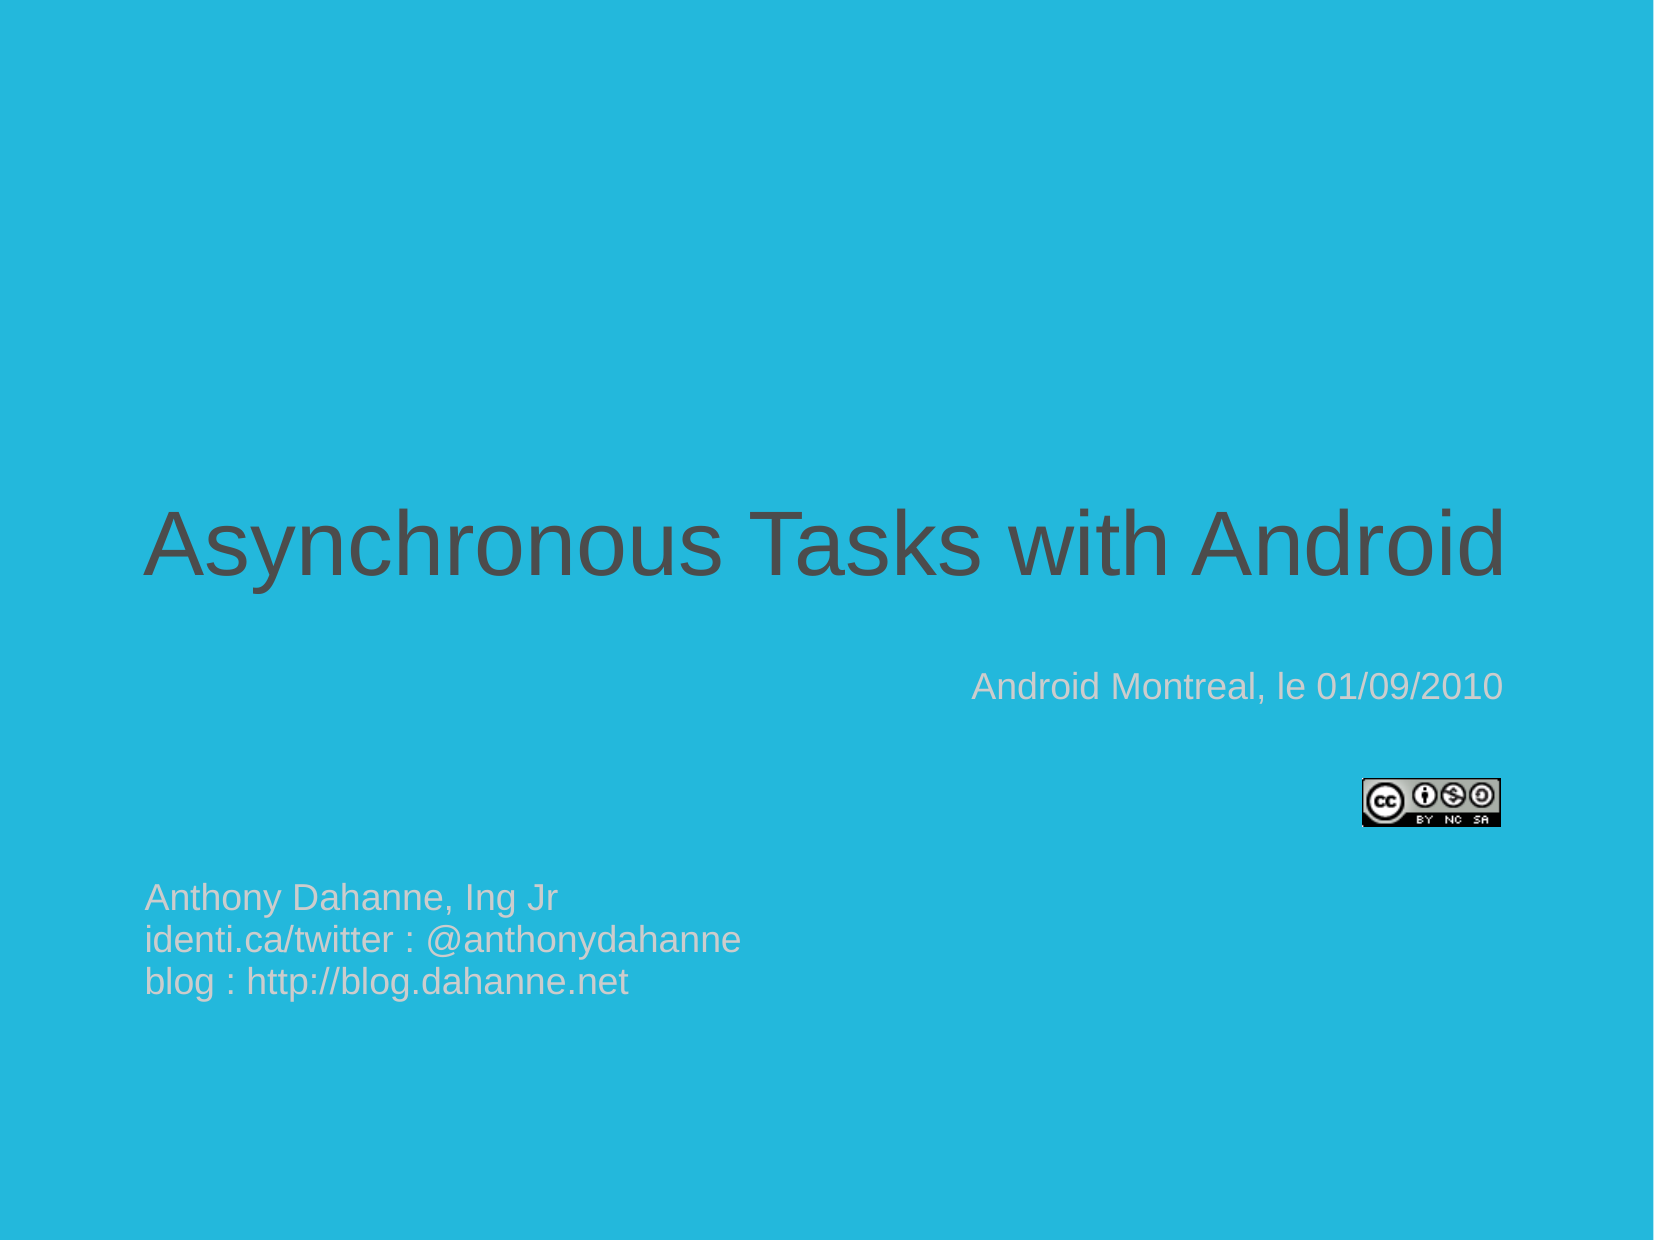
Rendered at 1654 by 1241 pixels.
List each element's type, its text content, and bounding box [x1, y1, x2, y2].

subtitle Asynchronous Tasks with Android [82, 13, 1571, 1074]
text_box Android Montreal, le 01/09/2010 [956, 657, 1519, 715]
text_box Anthony Dahanne, Ing Jr identi.ca/twitter : @anthonydahanne blog : http://blog.dahanne.net [129, 869, 758, 1010]
picture [1362, 778, 1501, 827]
